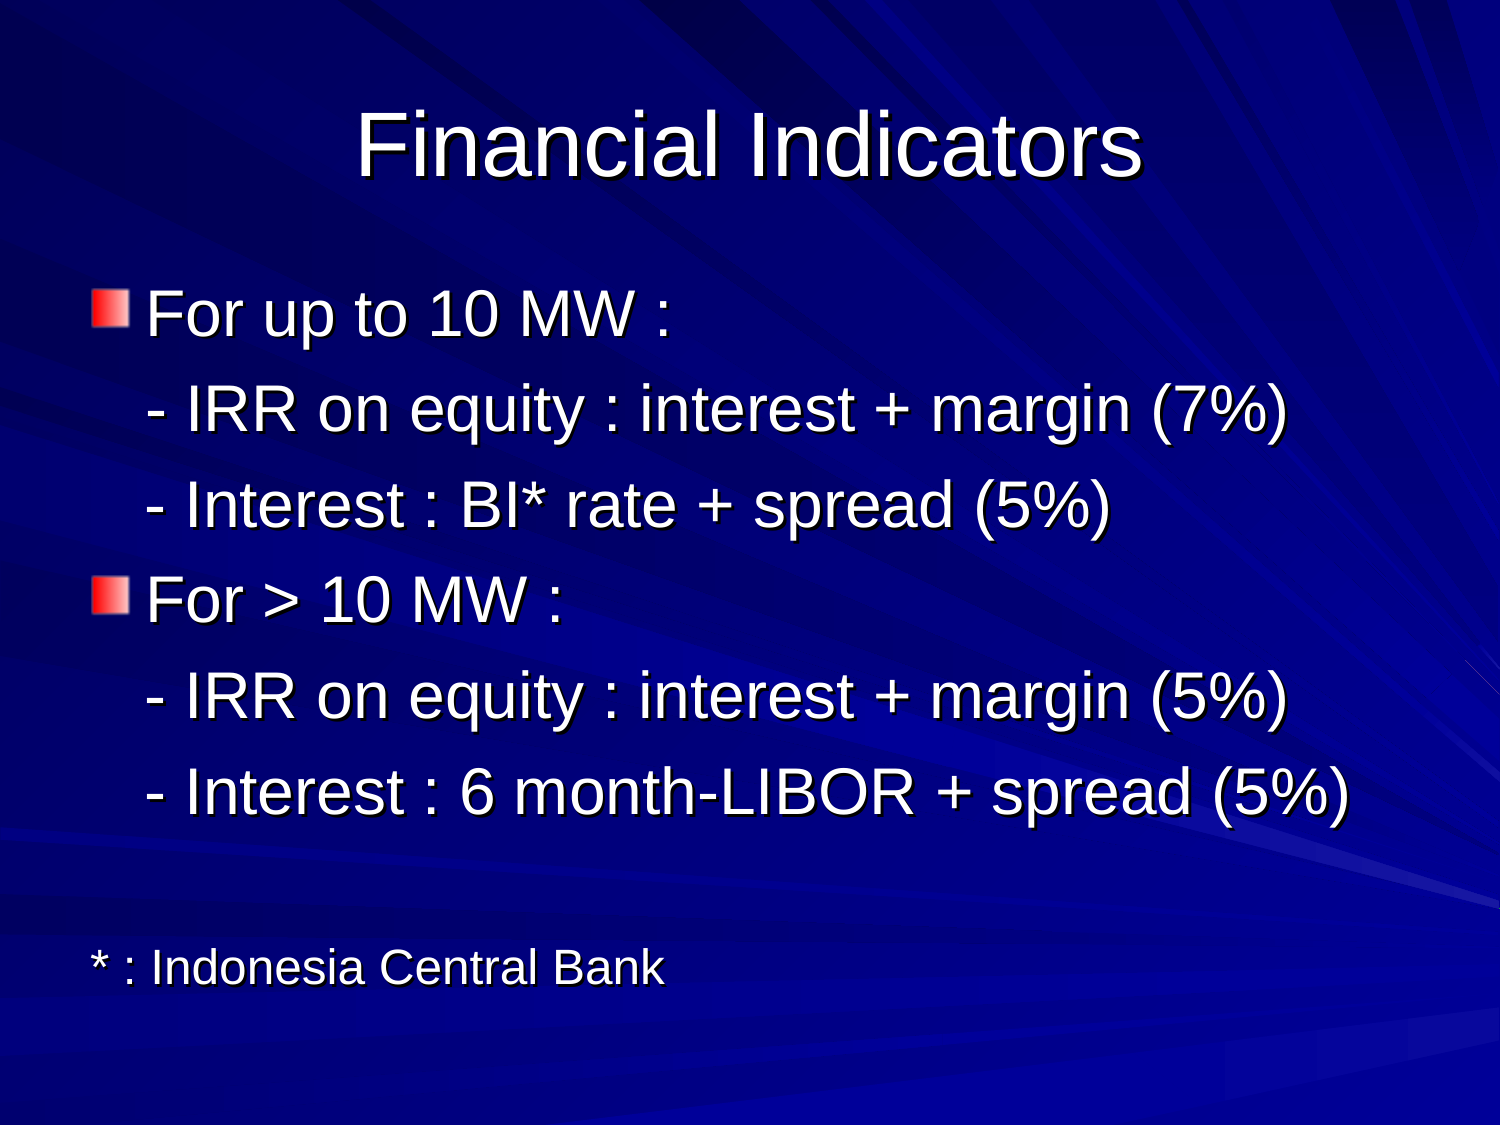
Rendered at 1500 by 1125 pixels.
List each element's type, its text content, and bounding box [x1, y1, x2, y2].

title Financial Indicators [75, 45, 1426, 234]
list For up to 10 MW : - IRR on equity : interest + margin (7%) - Interest : BI* rate + spread (5%) For > 10 MW : - IRR on equity : interest + margin (5%) - Interest : 6 month-LIBOR + spread (5%) * : Indonesia Central Bank [75, 262, 1426, 1006]
